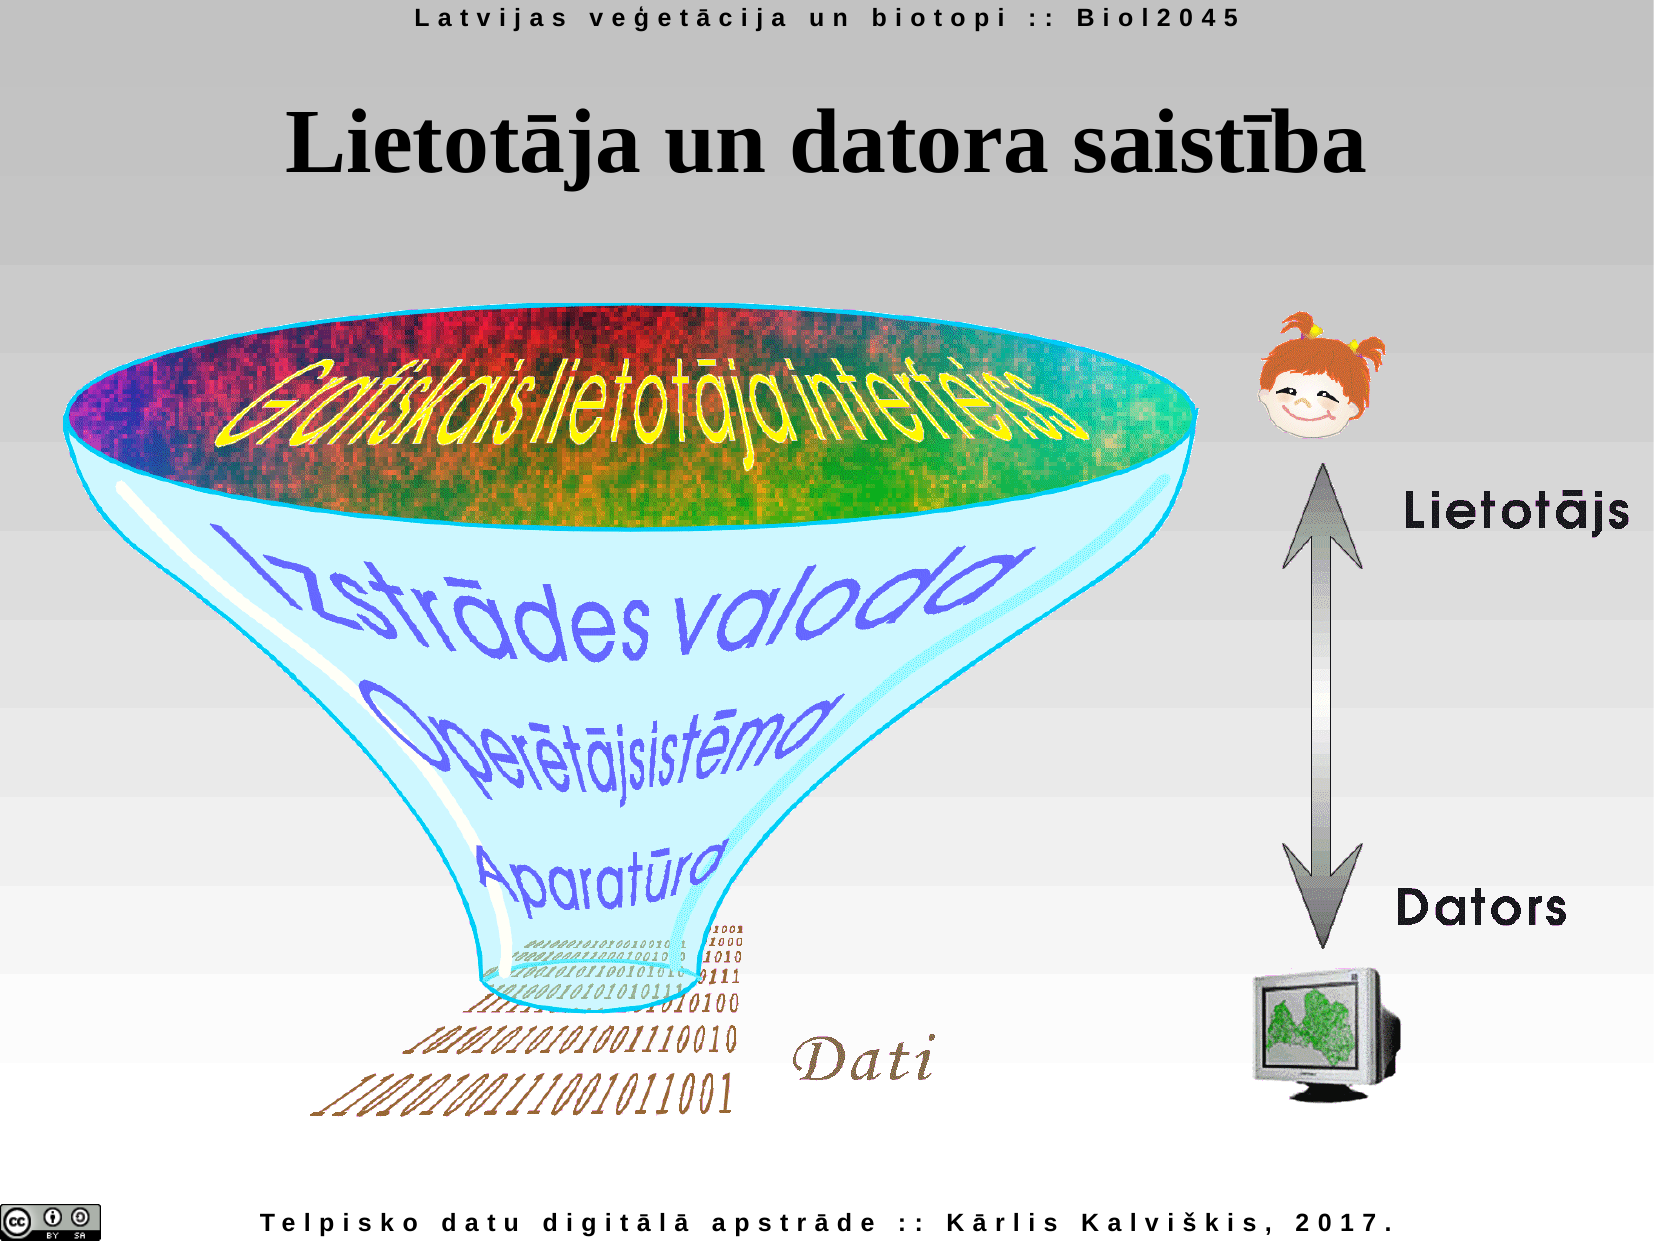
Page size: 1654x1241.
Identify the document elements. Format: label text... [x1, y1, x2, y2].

picture [0, 0, 1654, 1241]
title Lietotāja un datora saistība [59, 37, 1596, 246]
